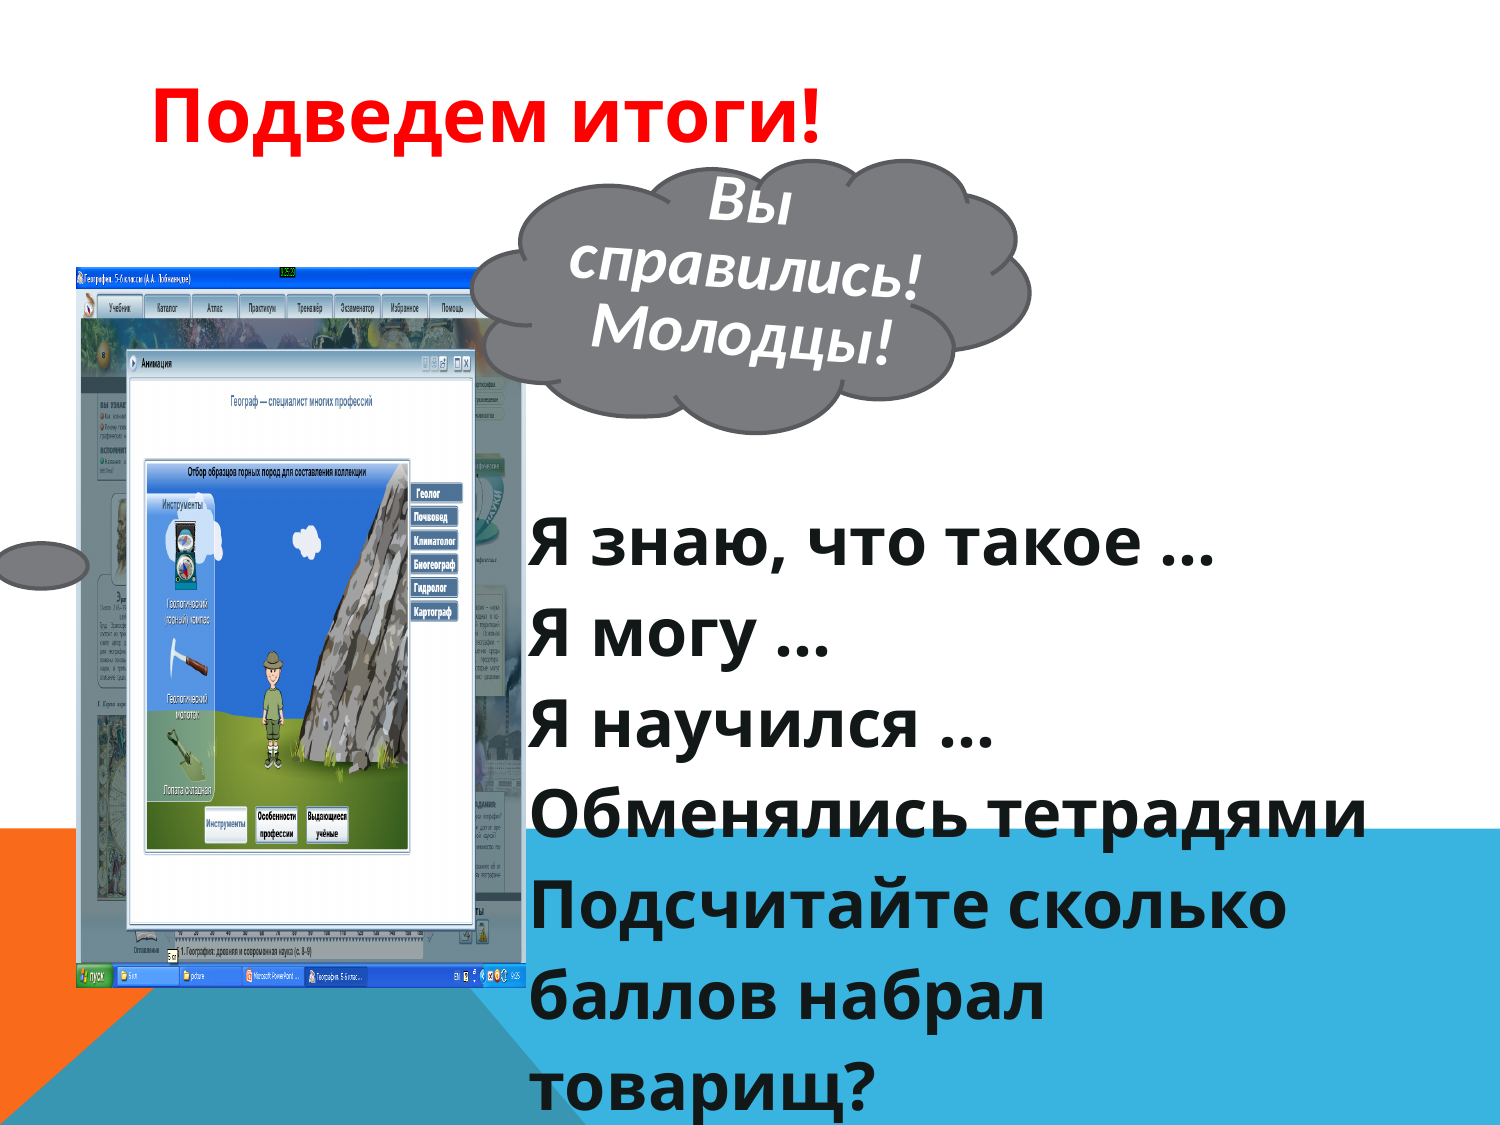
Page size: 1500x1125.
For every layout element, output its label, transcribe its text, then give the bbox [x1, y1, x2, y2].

title Подведем итоги! [135, 60, 1369, 150]
picture [76, 267, 526, 988]
text_box Вы справились! Молодцы! [543, 152, 951, 393]
text_box Я знаю, что такое … Я могу … Я научился … Обменялись тетрадями Подсчитайте сколько баллов набрал товарищ? [513, 486, 1424, 1125]
text_box [781, 160, 850, 171]
text_box [0, 543, 88, 589]
text_box [860, 160, 1030, 381]
text_box [471, 198, 919, 434]
